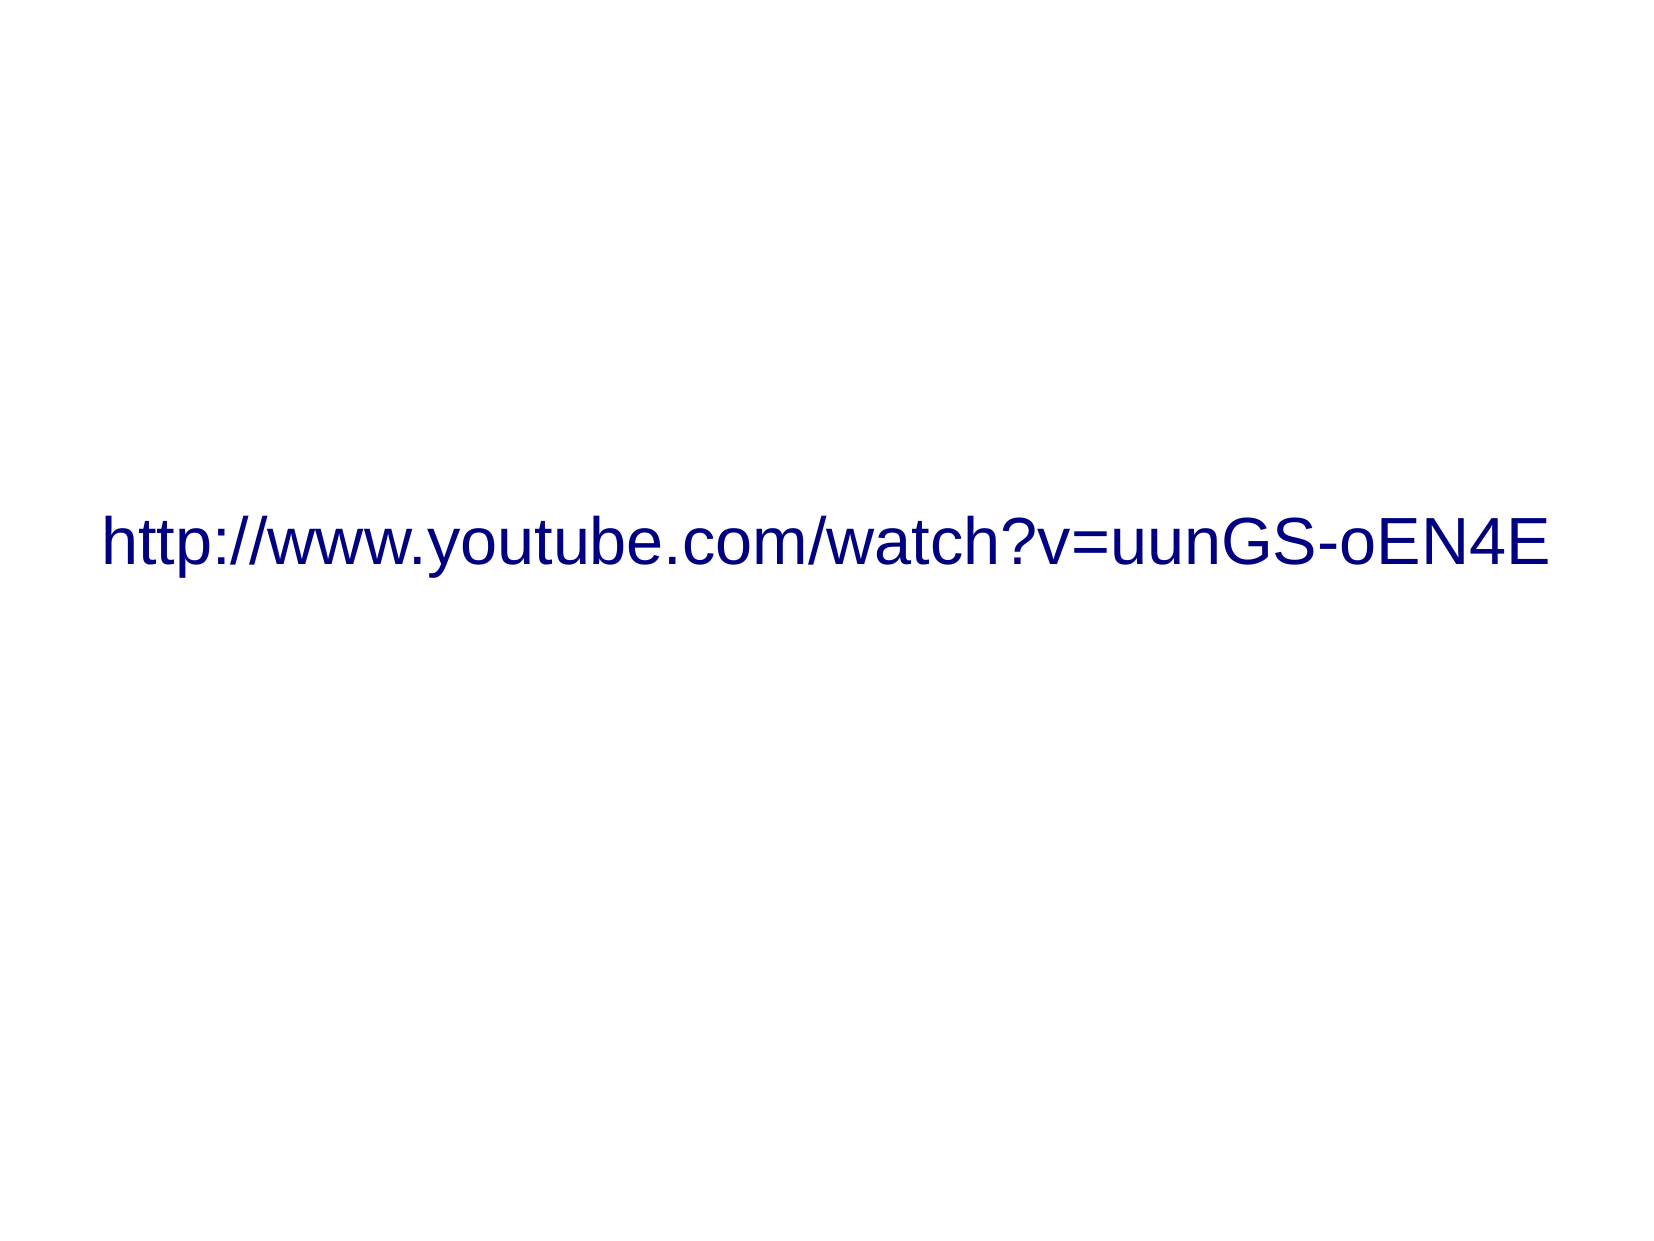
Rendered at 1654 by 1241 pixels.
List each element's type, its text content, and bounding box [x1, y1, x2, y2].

subtitle http://www.youtube.com/watch?v=uunGS-oEN4E [82, 49, 1571, 1109]
